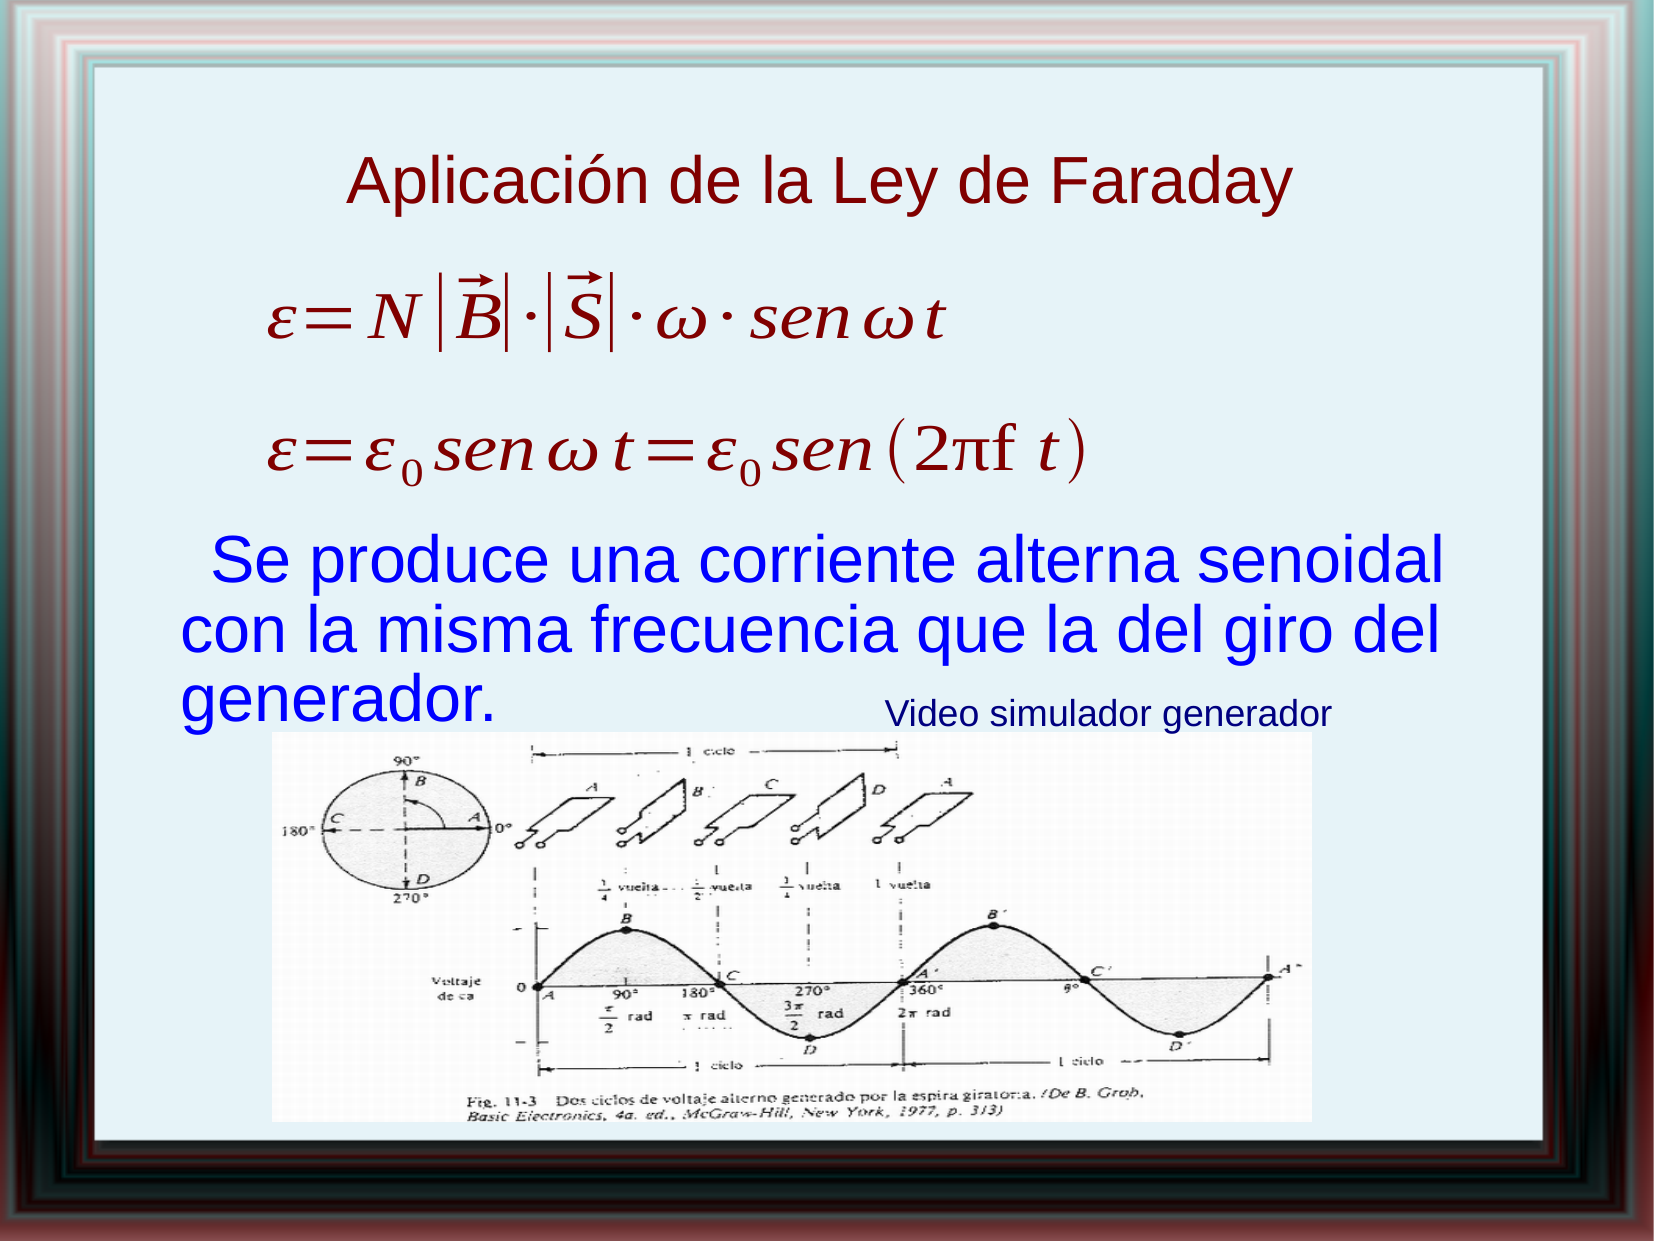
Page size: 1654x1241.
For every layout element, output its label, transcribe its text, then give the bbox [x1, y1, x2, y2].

picture [0, 0, 1654, 1241]
text_box Aplicación de la Ley de Faraday [271, 141, 1371, 217]
text_box Se produce una corriente alterna senoidal con la misma frecuencia que la del giro del generador. [165, 519, 1489, 749]
chart [248, 269, 961, 355]
text_box Video simulador generador [869, 685, 1418, 757]
chart [248, 410, 1105, 497]
